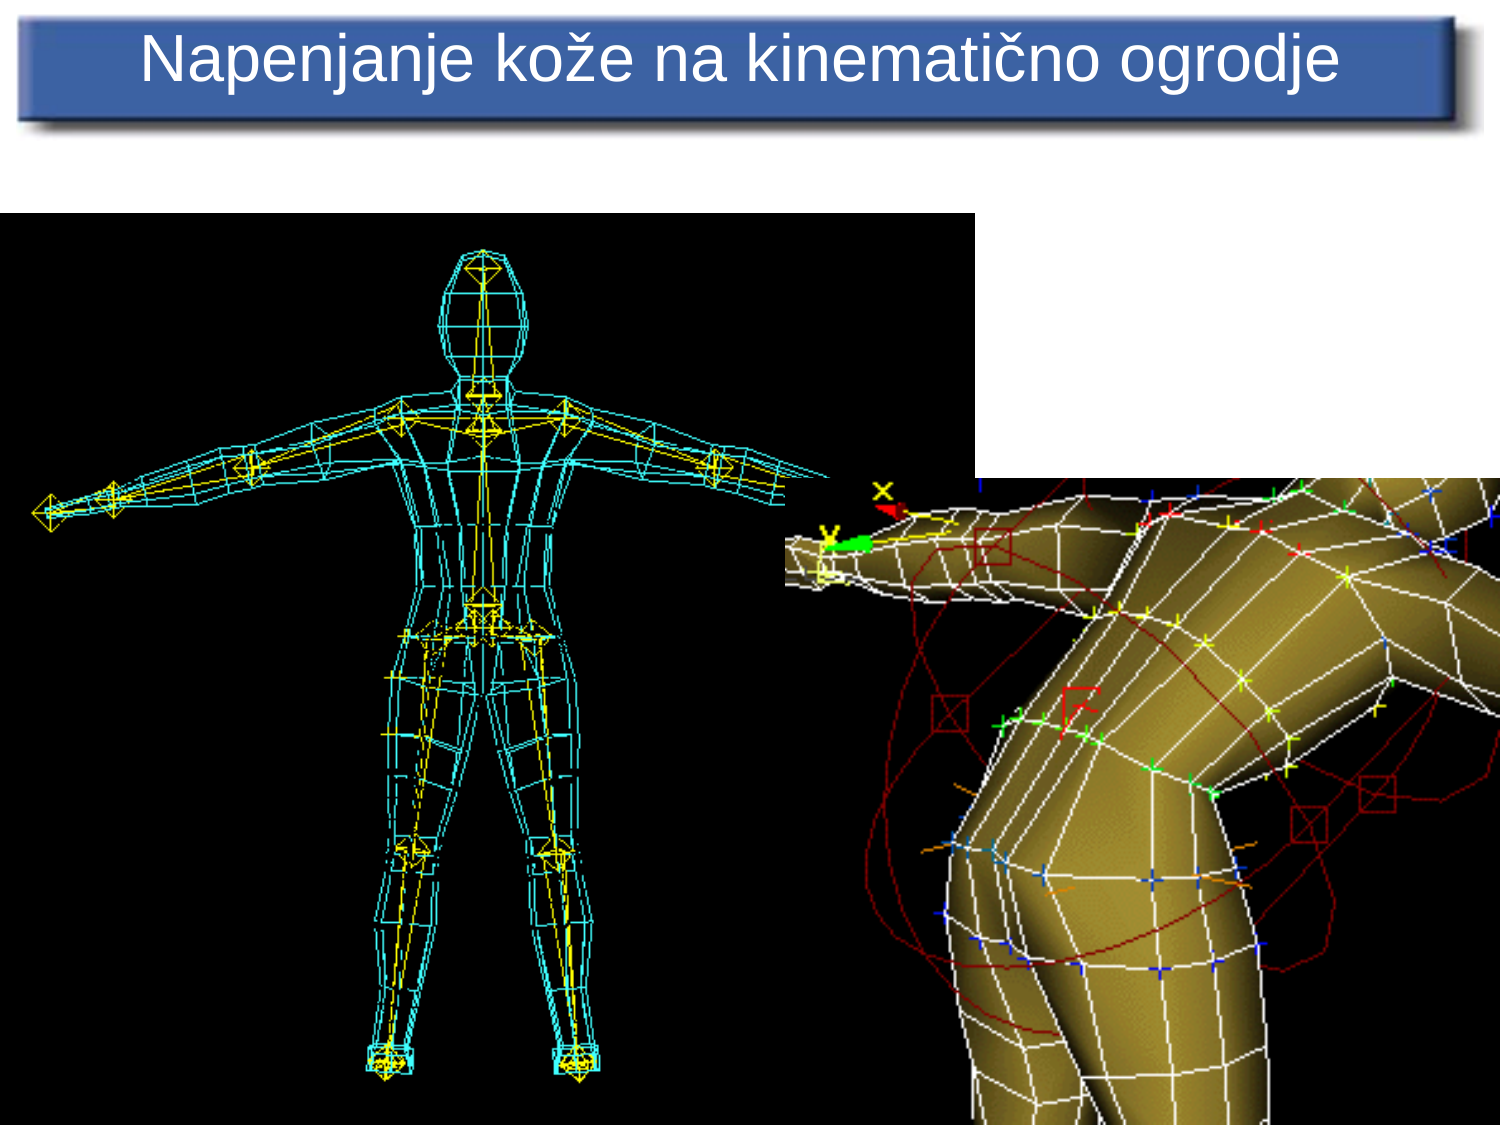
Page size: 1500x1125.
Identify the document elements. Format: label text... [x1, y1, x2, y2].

picture [0, 213, 1500, 1125]
title Napenjanje kože na kinematično ogrodje [0, 0, 1500, 150]
